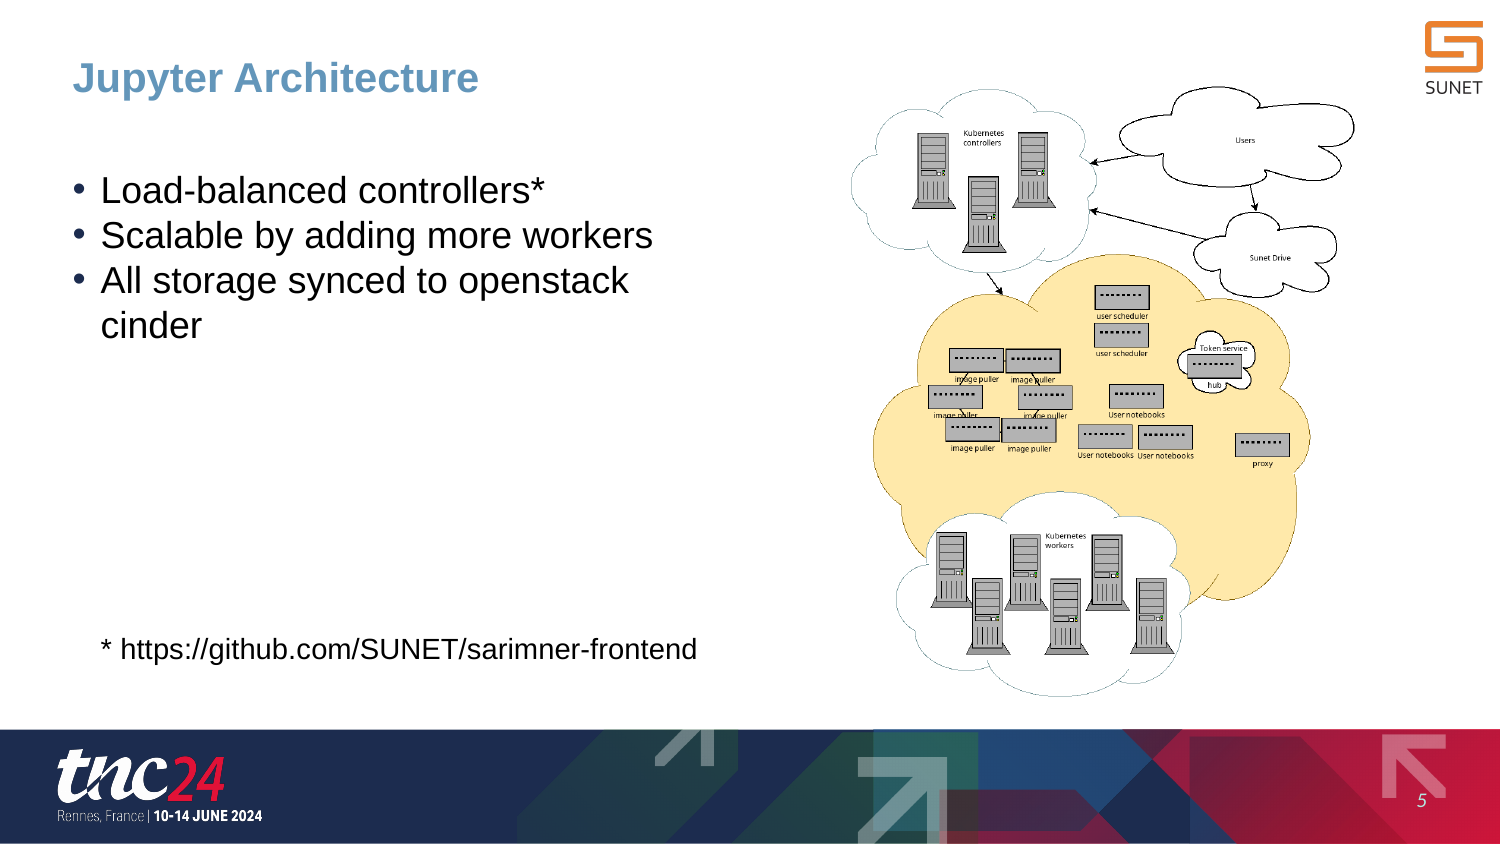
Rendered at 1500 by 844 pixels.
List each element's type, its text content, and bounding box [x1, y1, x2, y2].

list Load-balanced controllers* Scalable by adding more workers All storage synced to openstack cinder * https://github.com/SUNET/sarimner-frontend [57, 158, 751, 648]
picture [850, 21, 1486, 697]
picture [57, 749, 262, 823]
title Jupyter Architecture [57, 21, 1425, 136]
